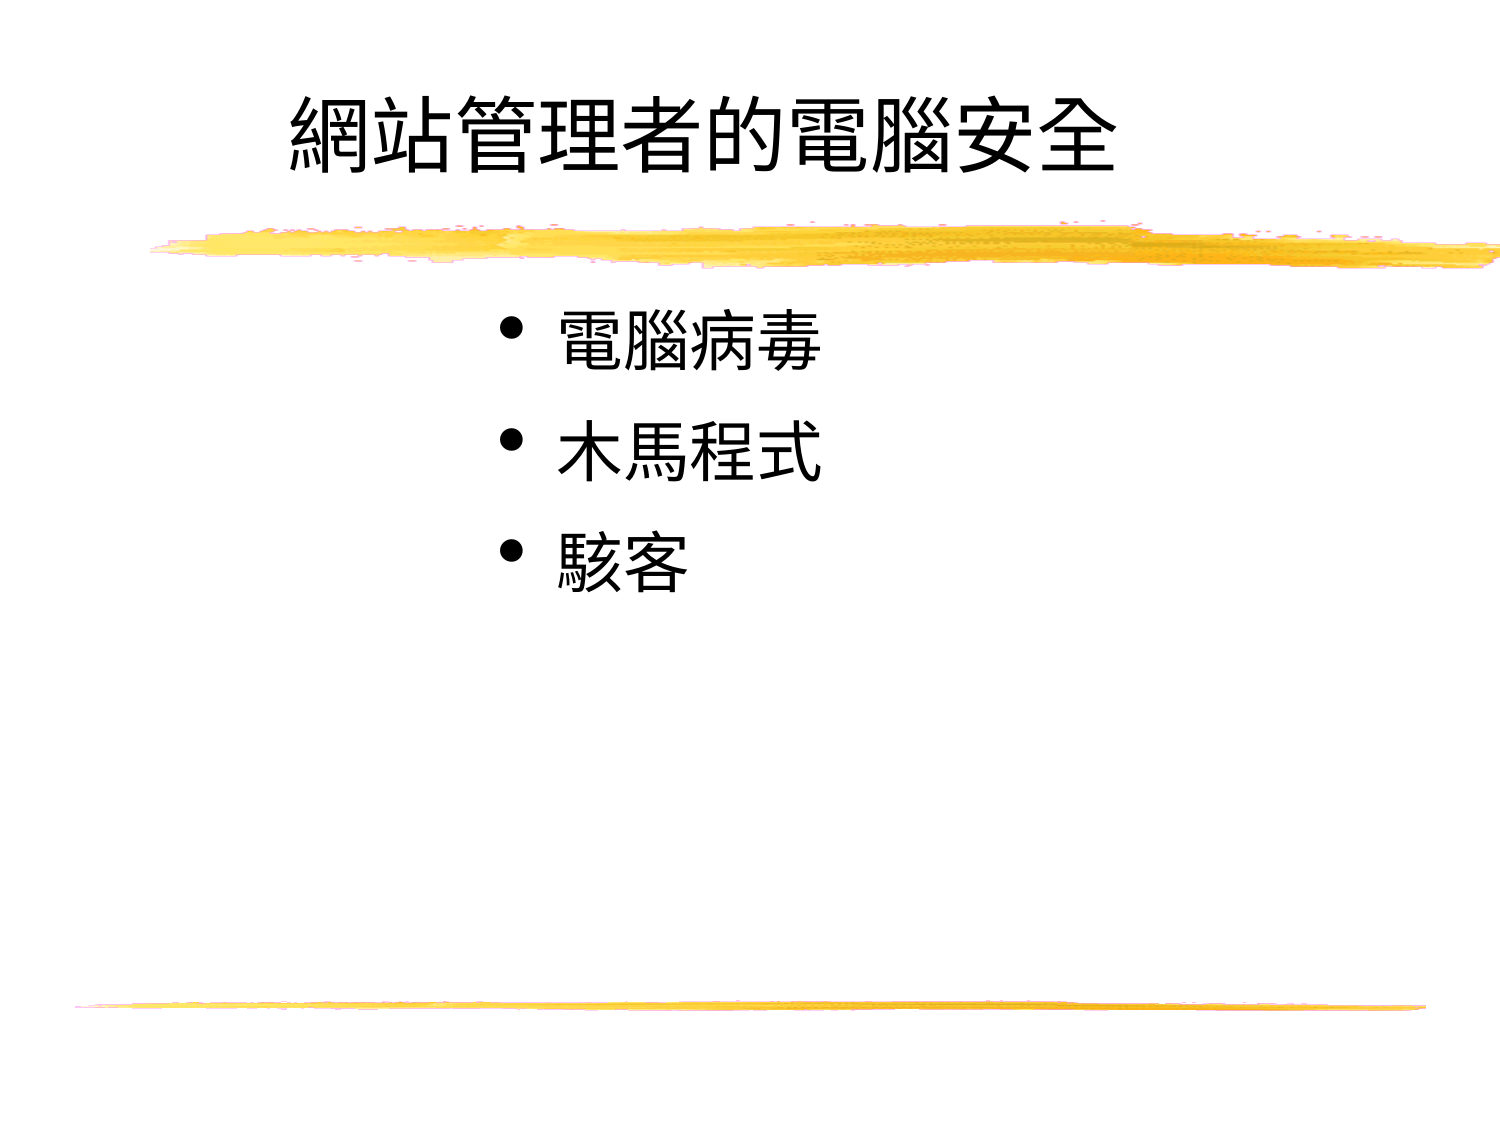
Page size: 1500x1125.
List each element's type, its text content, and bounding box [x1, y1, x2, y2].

picture [150, 215, 1500, 279]
title 網站管理者的電腦安全 [66, 30, 1342, 231]
list 電腦病毒 木馬程式 駭客 [500, 287, 1388, 963]
picture [75, 999, 1426, 1013]
